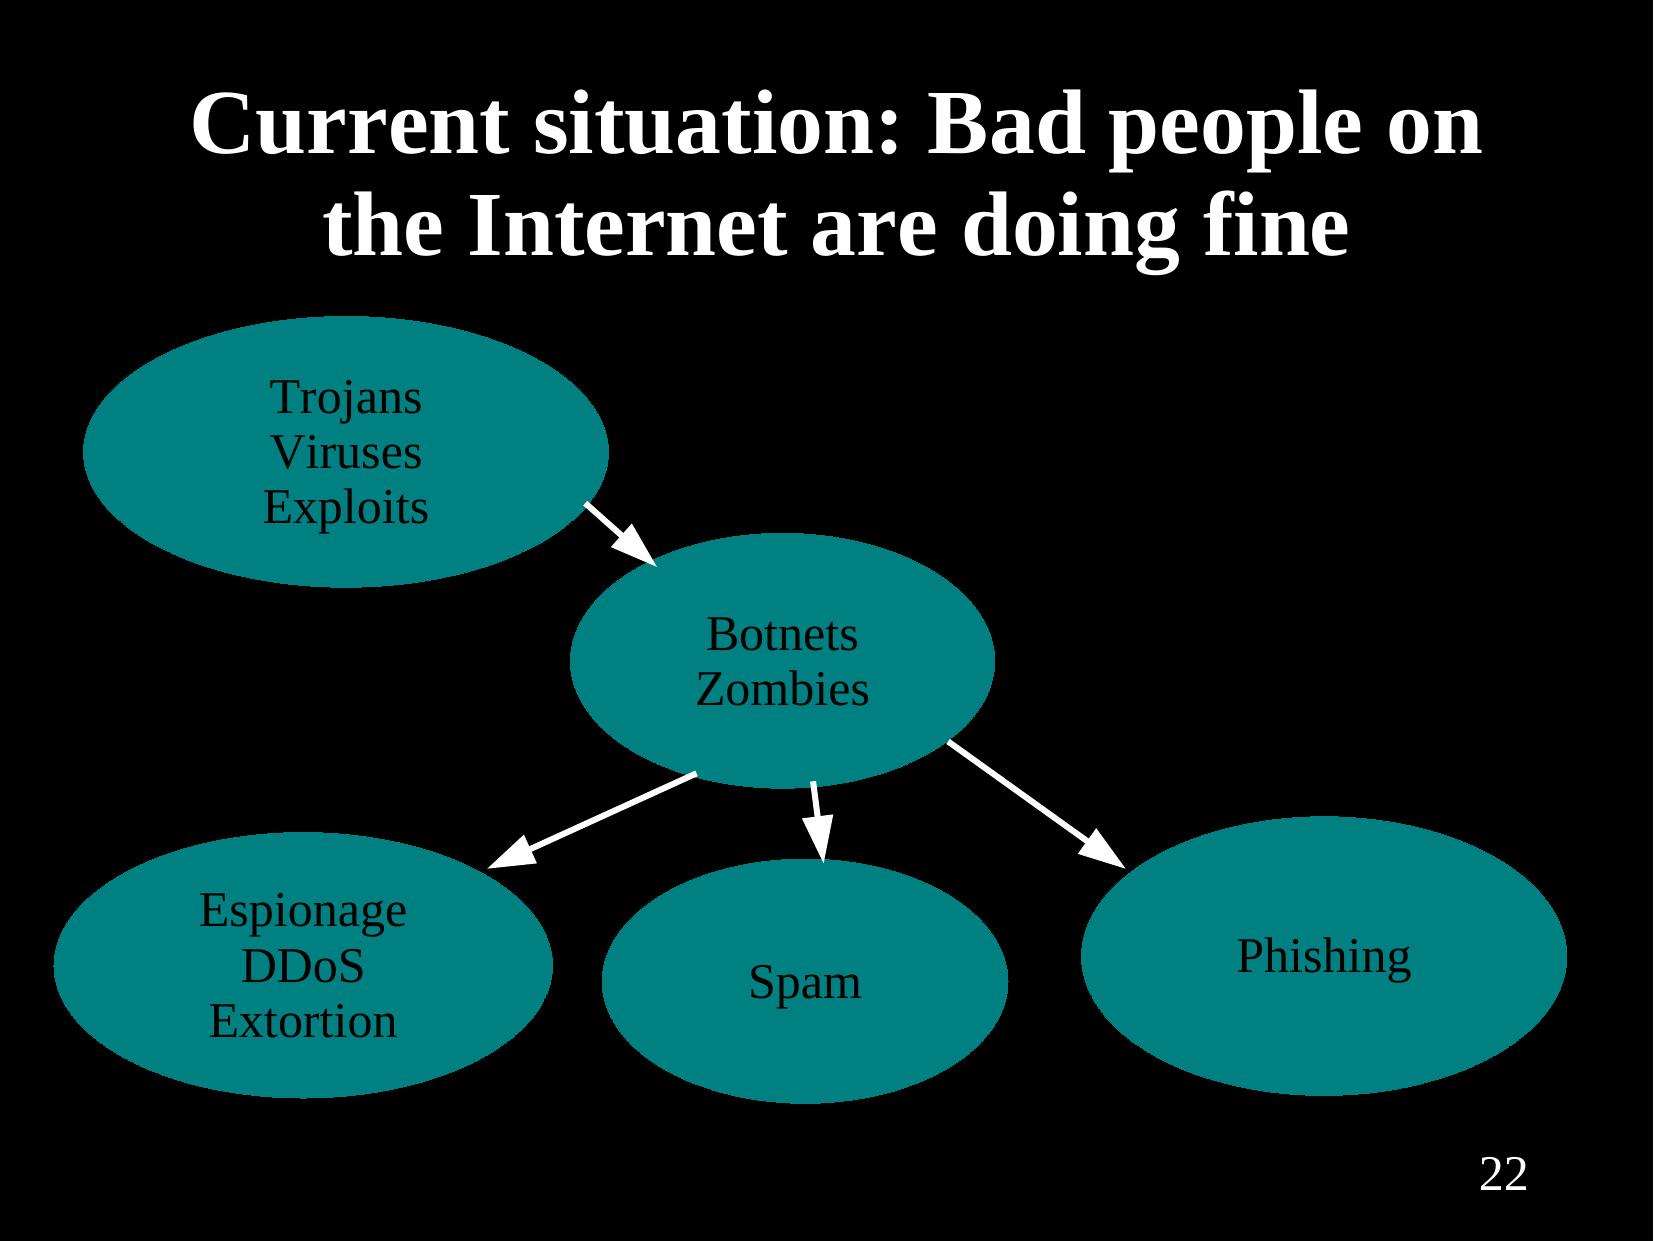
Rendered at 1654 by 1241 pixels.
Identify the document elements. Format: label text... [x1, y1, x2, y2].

text_box Spam [601, 858, 1010, 1105]
text_box Phishing [1080, 815, 1568, 1097]
text_box Trojans Viruses Exploits [82, 315, 610, 589]
title Current situation: Bad people on the Internet are doing fine [179, 53, 1496, 294]
text_box Botnets Zombies [569, 532, 996, 790]
text_box Espionage DDoS Extortion [52, 831, 554, 1100]
